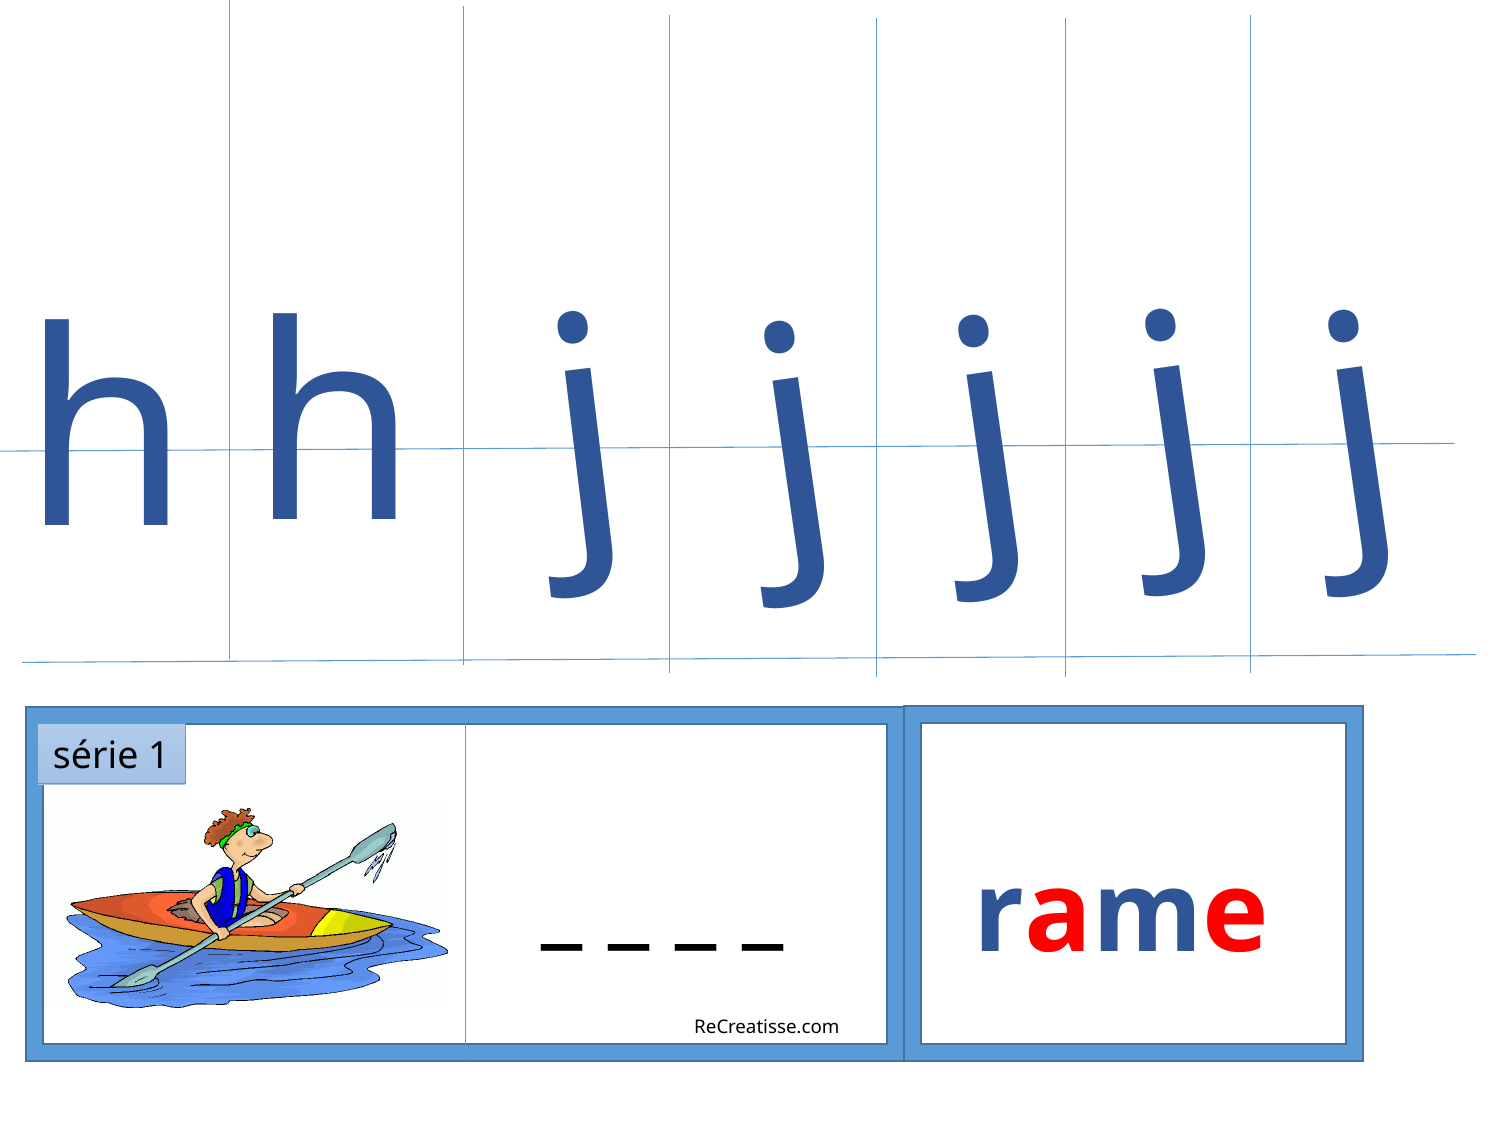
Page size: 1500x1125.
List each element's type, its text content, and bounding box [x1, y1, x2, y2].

text_box h [236, 241, 433, 581]
text_box série 1 [38, 724, 185, 784]
text_box j [713, 230, 870, 601]
text_box [26, 706, 1364, 1062]
text_box h [8, 247, 205, 587]
text_box j [1277, 219, 1434, 590]
text_box j [906, 224, 1064, 595]
text_box j [508, 221, 658, 592]
text_box ReCreatisse.com [679, 1007, 854, 1045]
picture [44, 807, 448, 1008]
text_box rame [958, 832, 1284, 982]
text_box _ _ _ _ [527, 827, 825, 962]
text_box j [1094, 218, 1251, 590]
